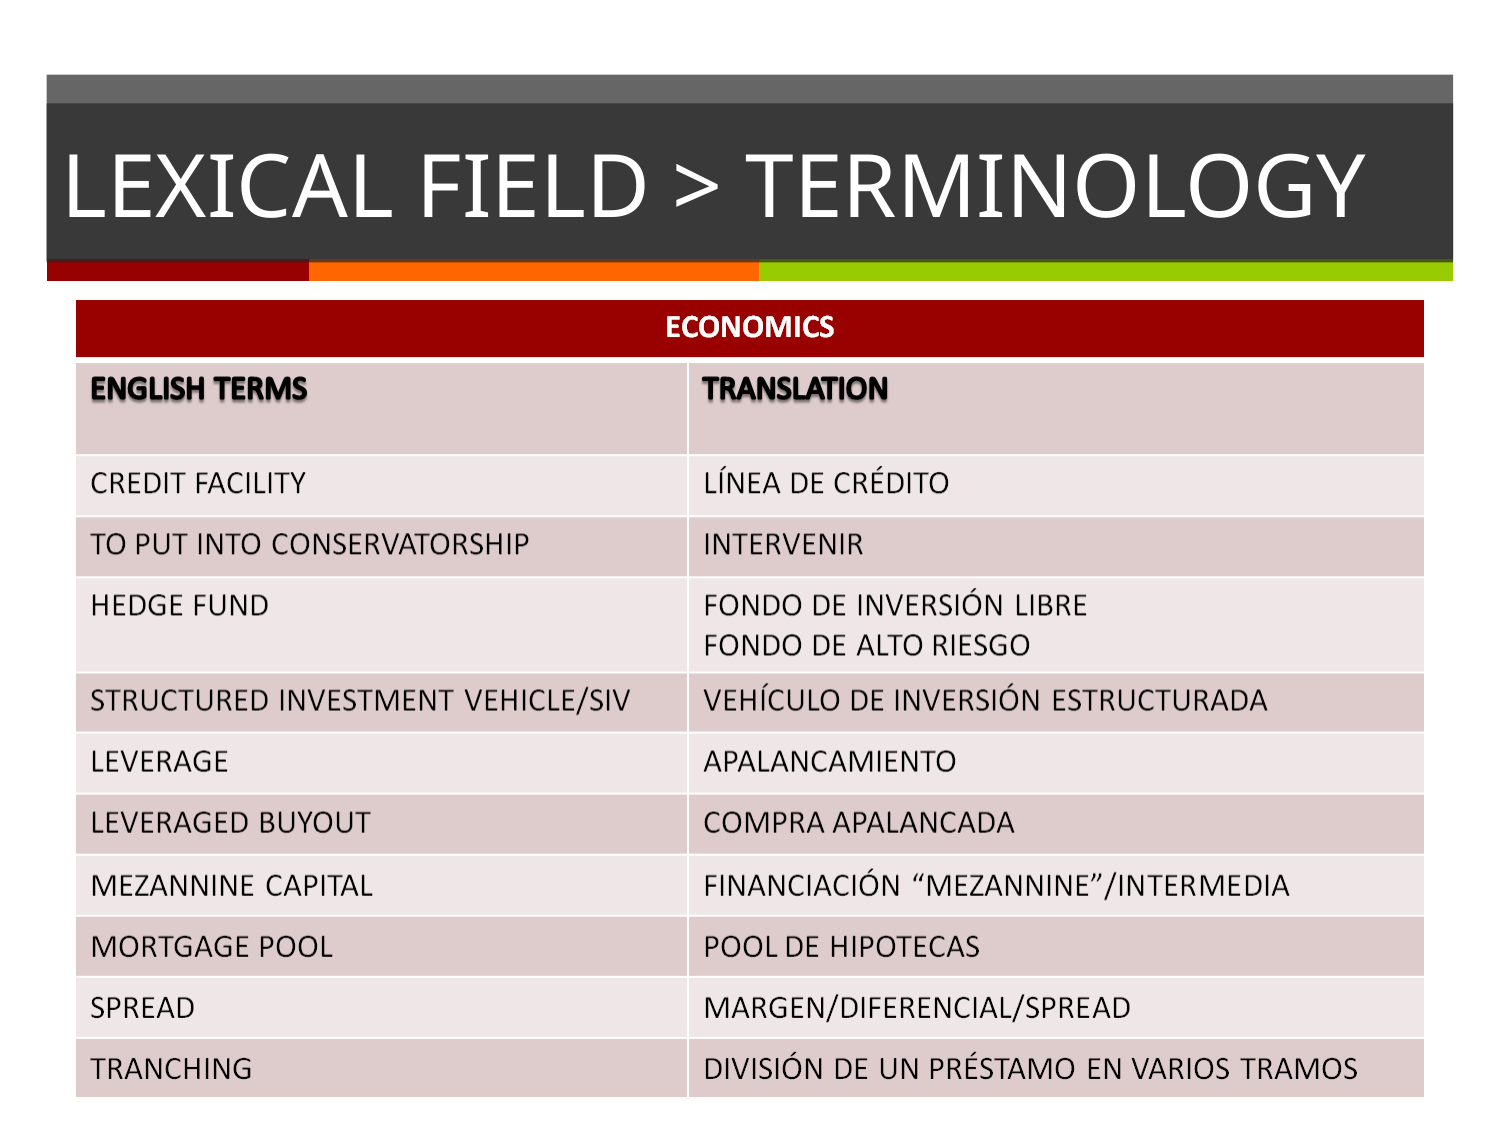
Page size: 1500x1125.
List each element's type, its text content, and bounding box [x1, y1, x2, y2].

text_box [63, 288, 1437, 1110]
text_box LEXICAL FIELD > TERMINOLOGY [46, 103, 1454, 263]
